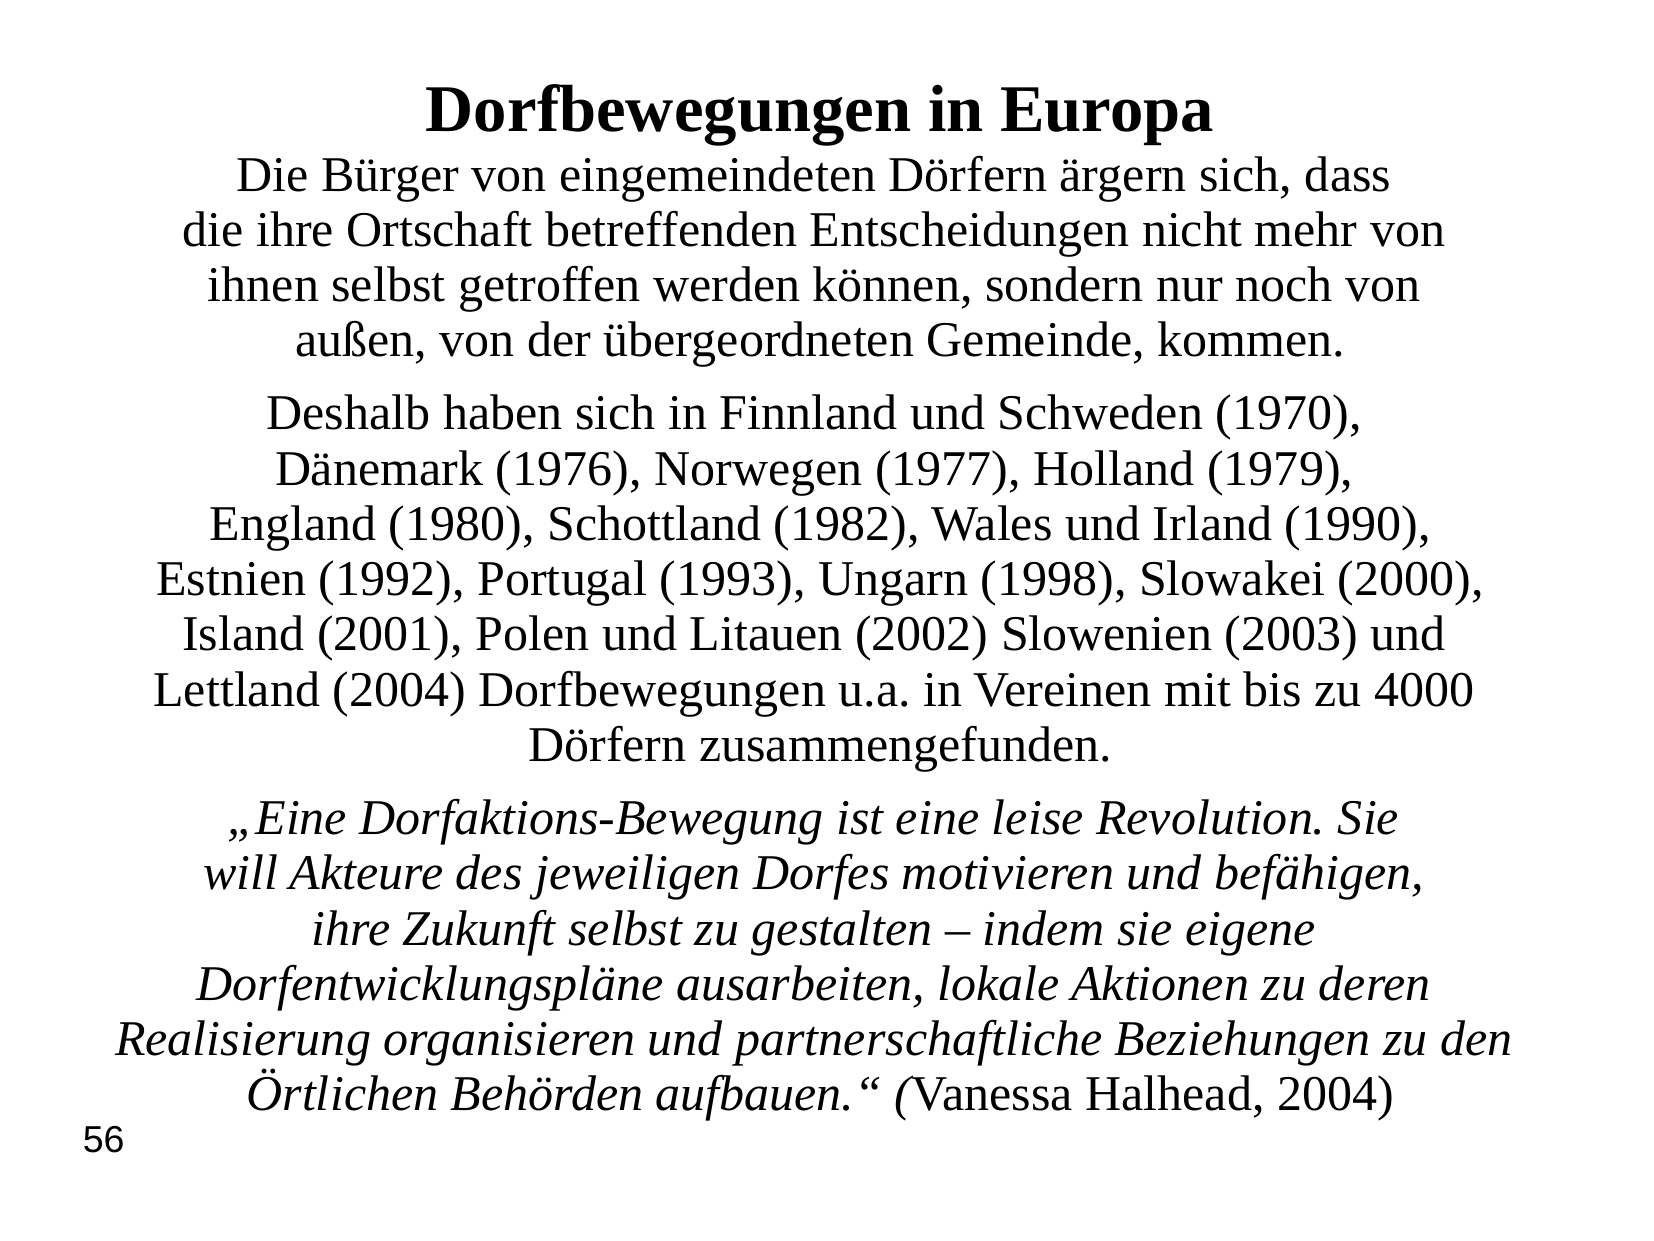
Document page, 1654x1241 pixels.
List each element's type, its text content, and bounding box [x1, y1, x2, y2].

text_box Dorfbewegungen in Europa Die Bürger von eingemeindeten Dörfern ärgern sich, dass die ihre Ortschaft betreffenden Entscheidungen nicht mehr von ihnen selbst getroffen werden können, sondern nur noch von außen, von der übergeordneten Gemeinde, kommen. Deshalb haben sich in Finnland und Schweden (1970), Dänemark (1976), Norwegen (1977), Holland (1979), England (1980), Schottland (1982), Wales und Irland (1990), Estnien (1992), Portugal (1993), Ungarn (1998), Slowakei (2000), Island (2001), Polen und Litauen (2002) Slowenien (2003) und Lettland (2004) Dorfbewegungen u.a. in Vereinen mit bis zu 4000 Dörfern zusammengefunden. „Eine Dorfaktions-Bewegung ist eine leise Revolution. Sie will Akteure des jeweiligen Dorfes motivieren und befähigen, ihre Zukunft selbst zu gestalten – indem sie eigene Dorfentwicklungspläne ausarbeiten, lokale Aktionen zu deren Realisierung organisieren und partnerschaftliche Beziehungen zu den Örtlichen Behörden aufbauen.“ (Vanessa Halhead, 2004) [93, 65, 1548, 1130]
text_box <Nummer> [68, 1111, 286, 1182]
